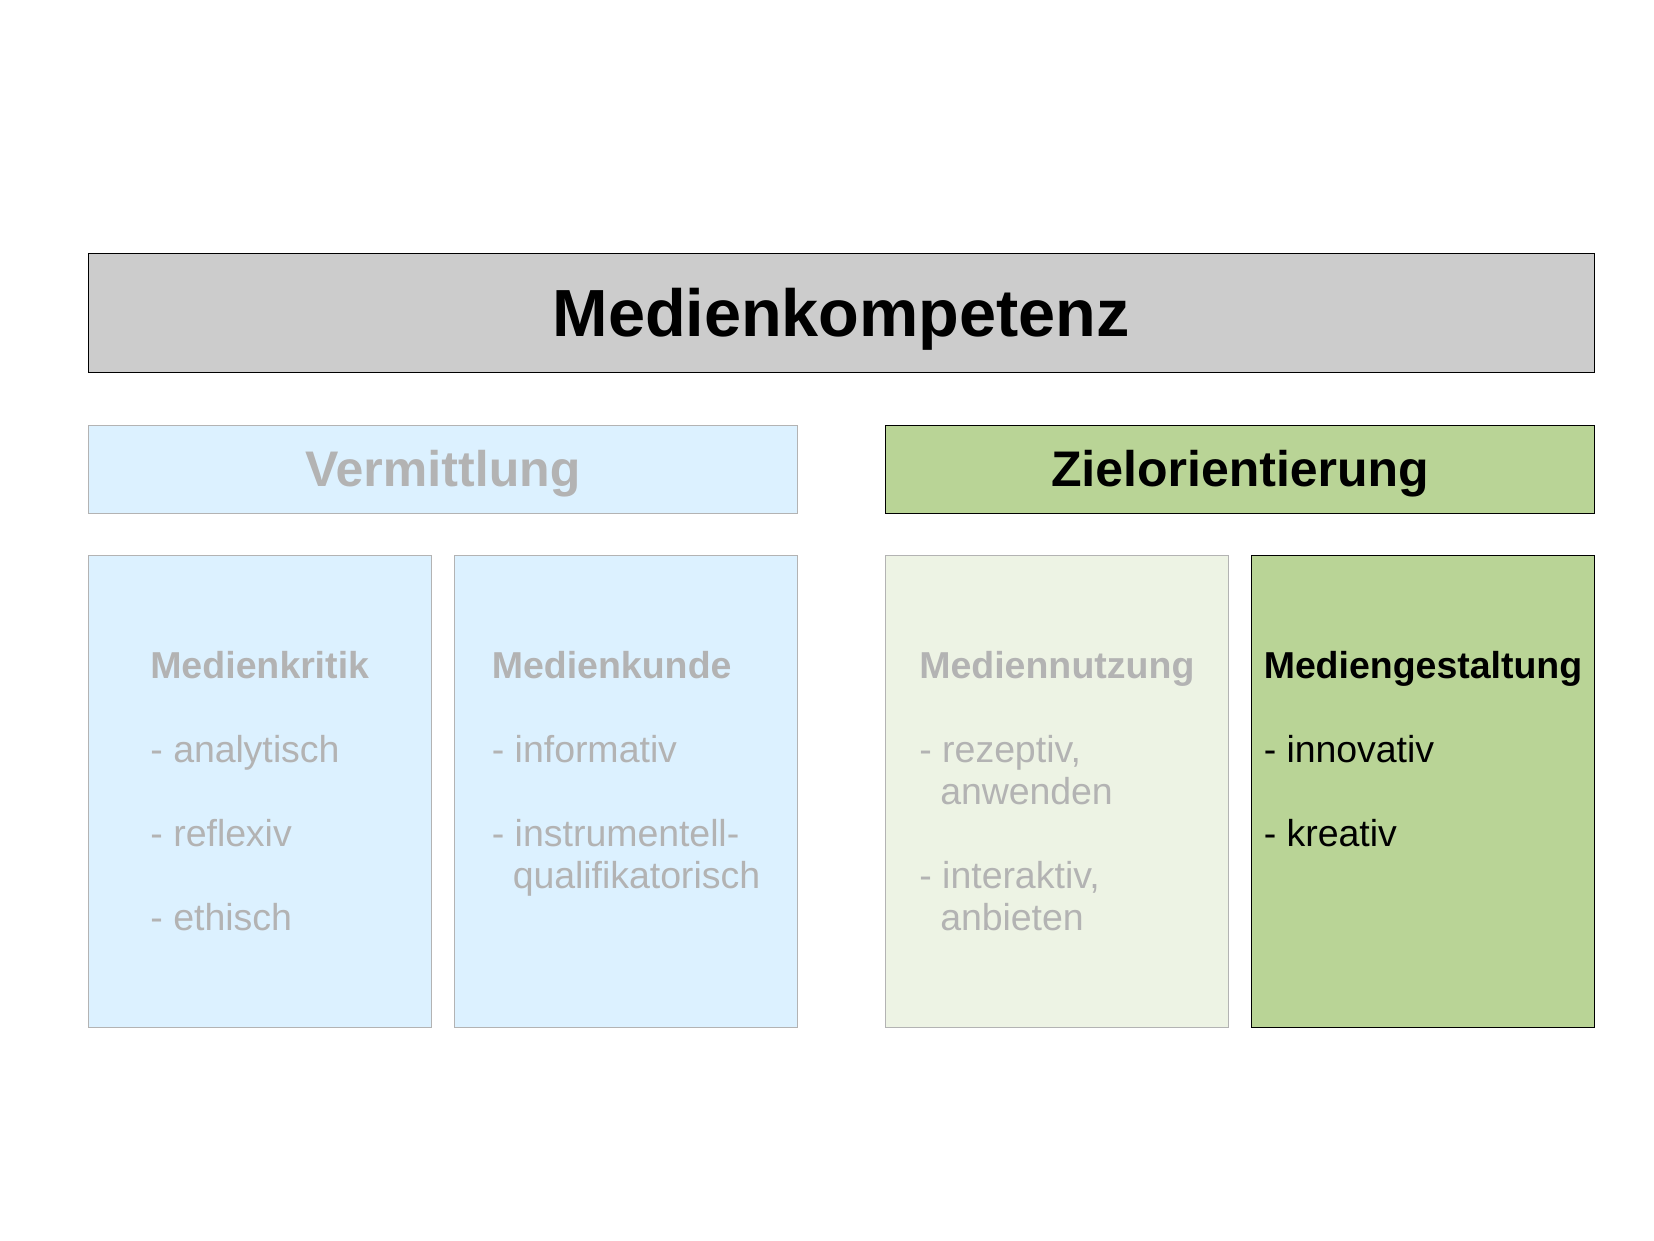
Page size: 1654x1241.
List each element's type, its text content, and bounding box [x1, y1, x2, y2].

text_box Mediengestaltung - innovativ - kreativ [1251, 555, 1595, 1028]
text_box [59, 236, 1625, 1093]
text_box Zielorientierung [885, 425, 1595, 514]
text_box Medienkompetenz [88, 253, 1595, 373]
